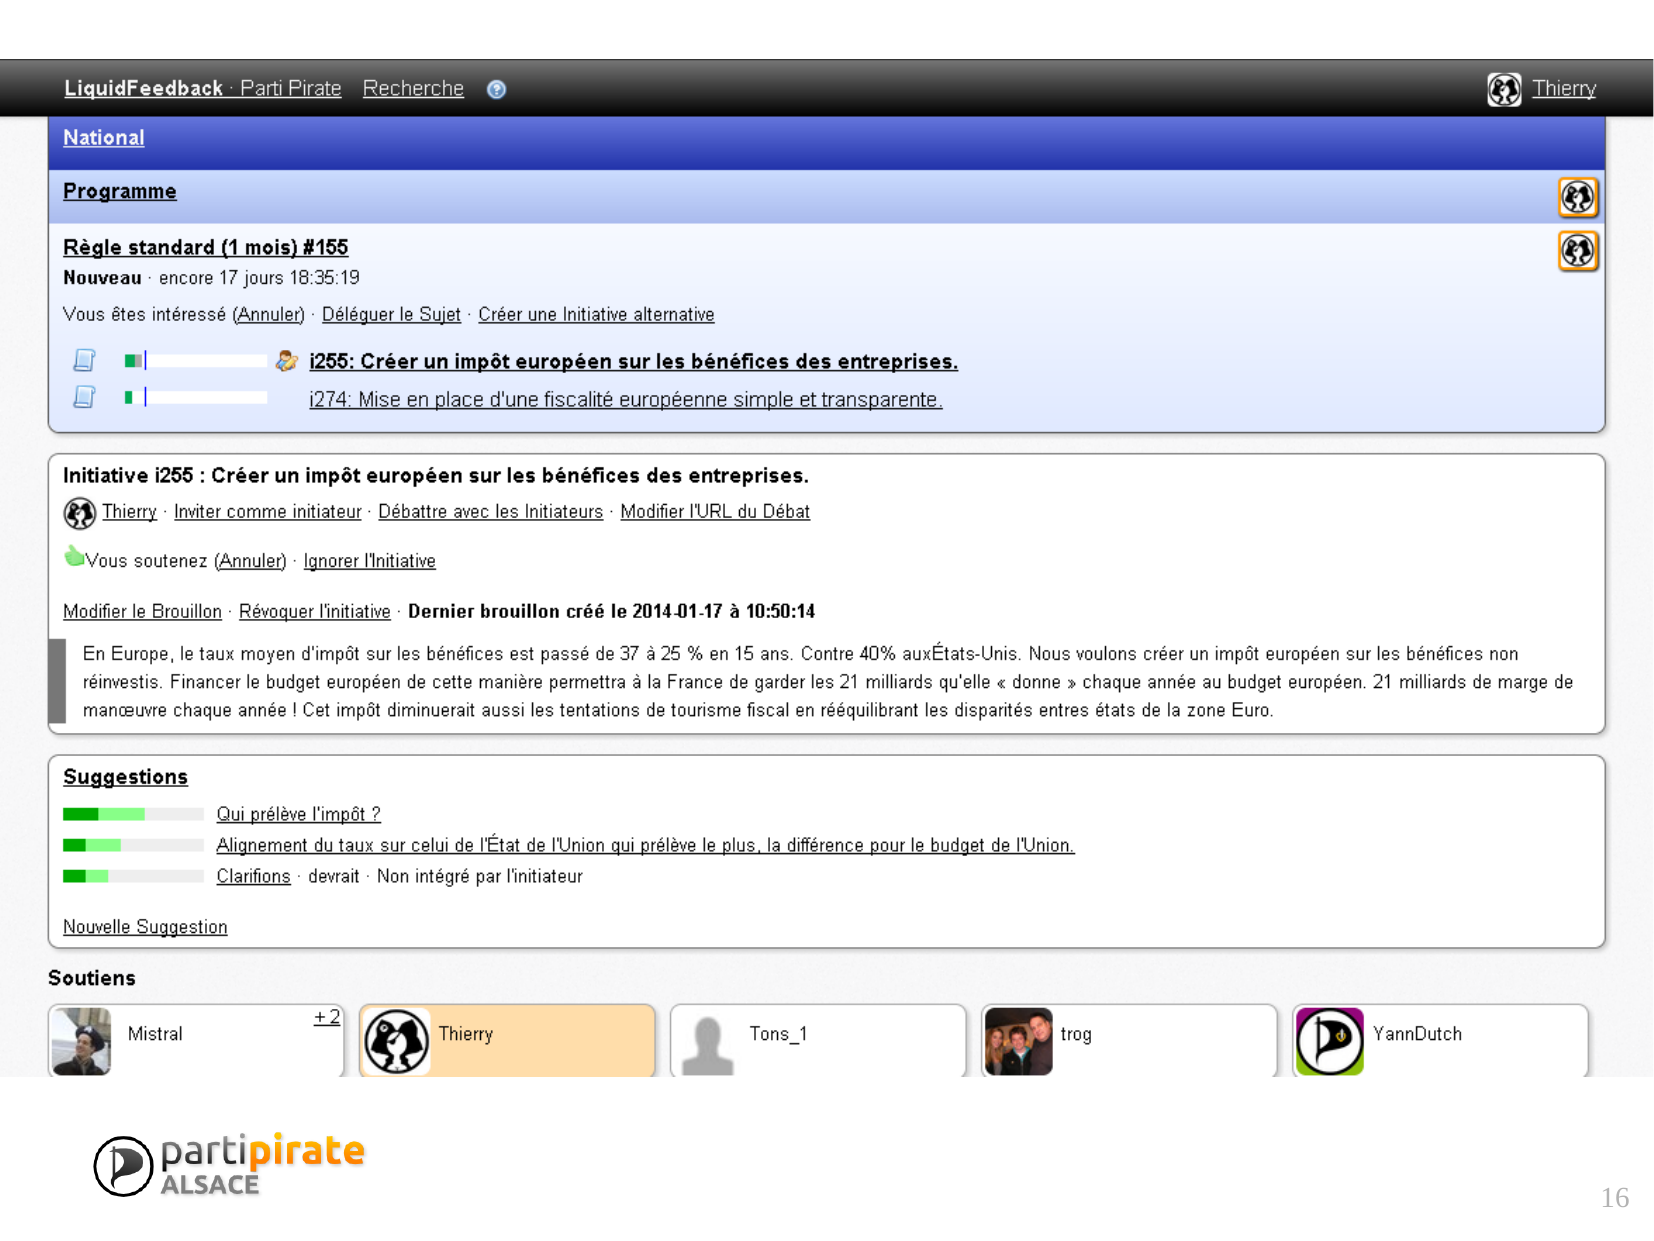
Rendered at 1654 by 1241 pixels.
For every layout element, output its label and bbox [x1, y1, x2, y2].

picture [0, 59, 1654, 1077]
picture [88, 1121, 371, 1207]
